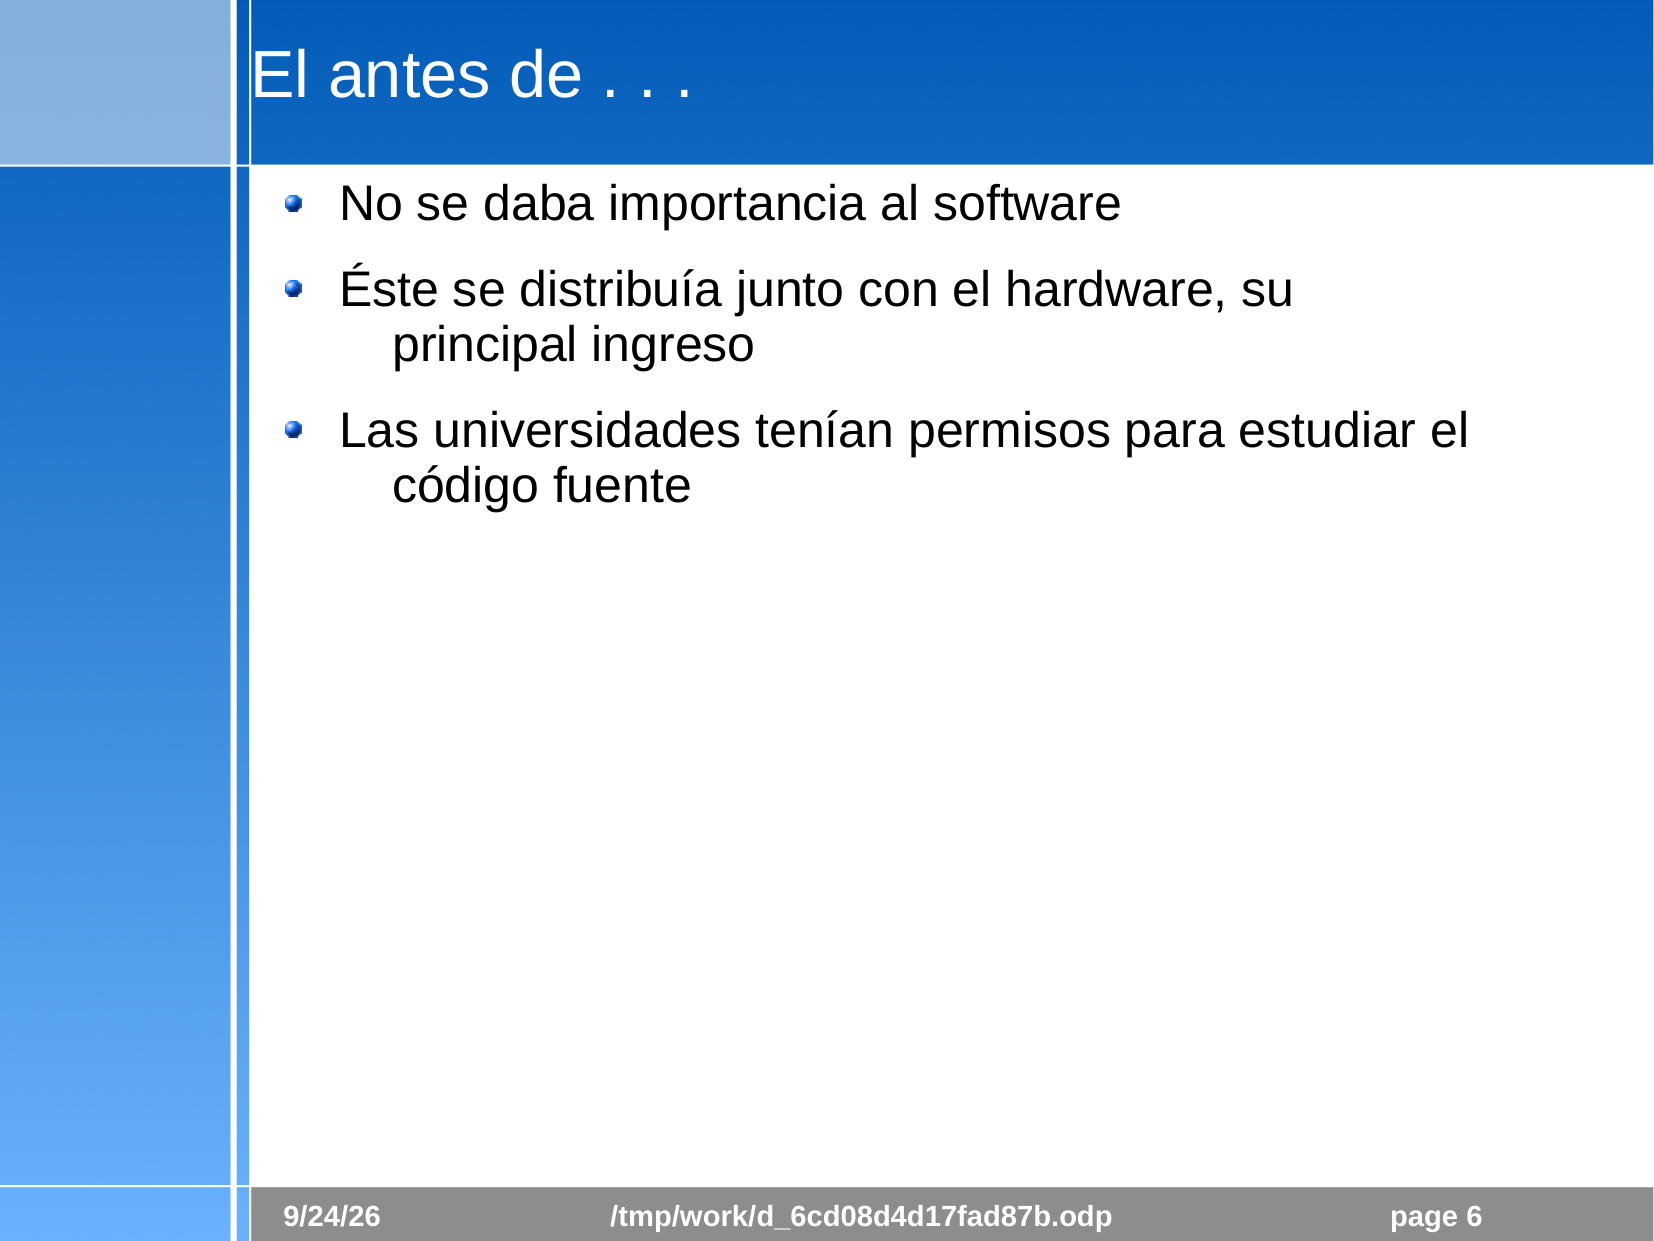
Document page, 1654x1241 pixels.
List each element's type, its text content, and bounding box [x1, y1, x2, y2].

title El antes de . . . [250, 19, 1477, 130]
picture [0, 0, 1654, 1241]
list No se daba importancia al software Éste se distribuía junto con el hardware, su principal ingreso Las universidades tenían permisos para estudiar el código fuente [250, 175, 1477, 1036]
